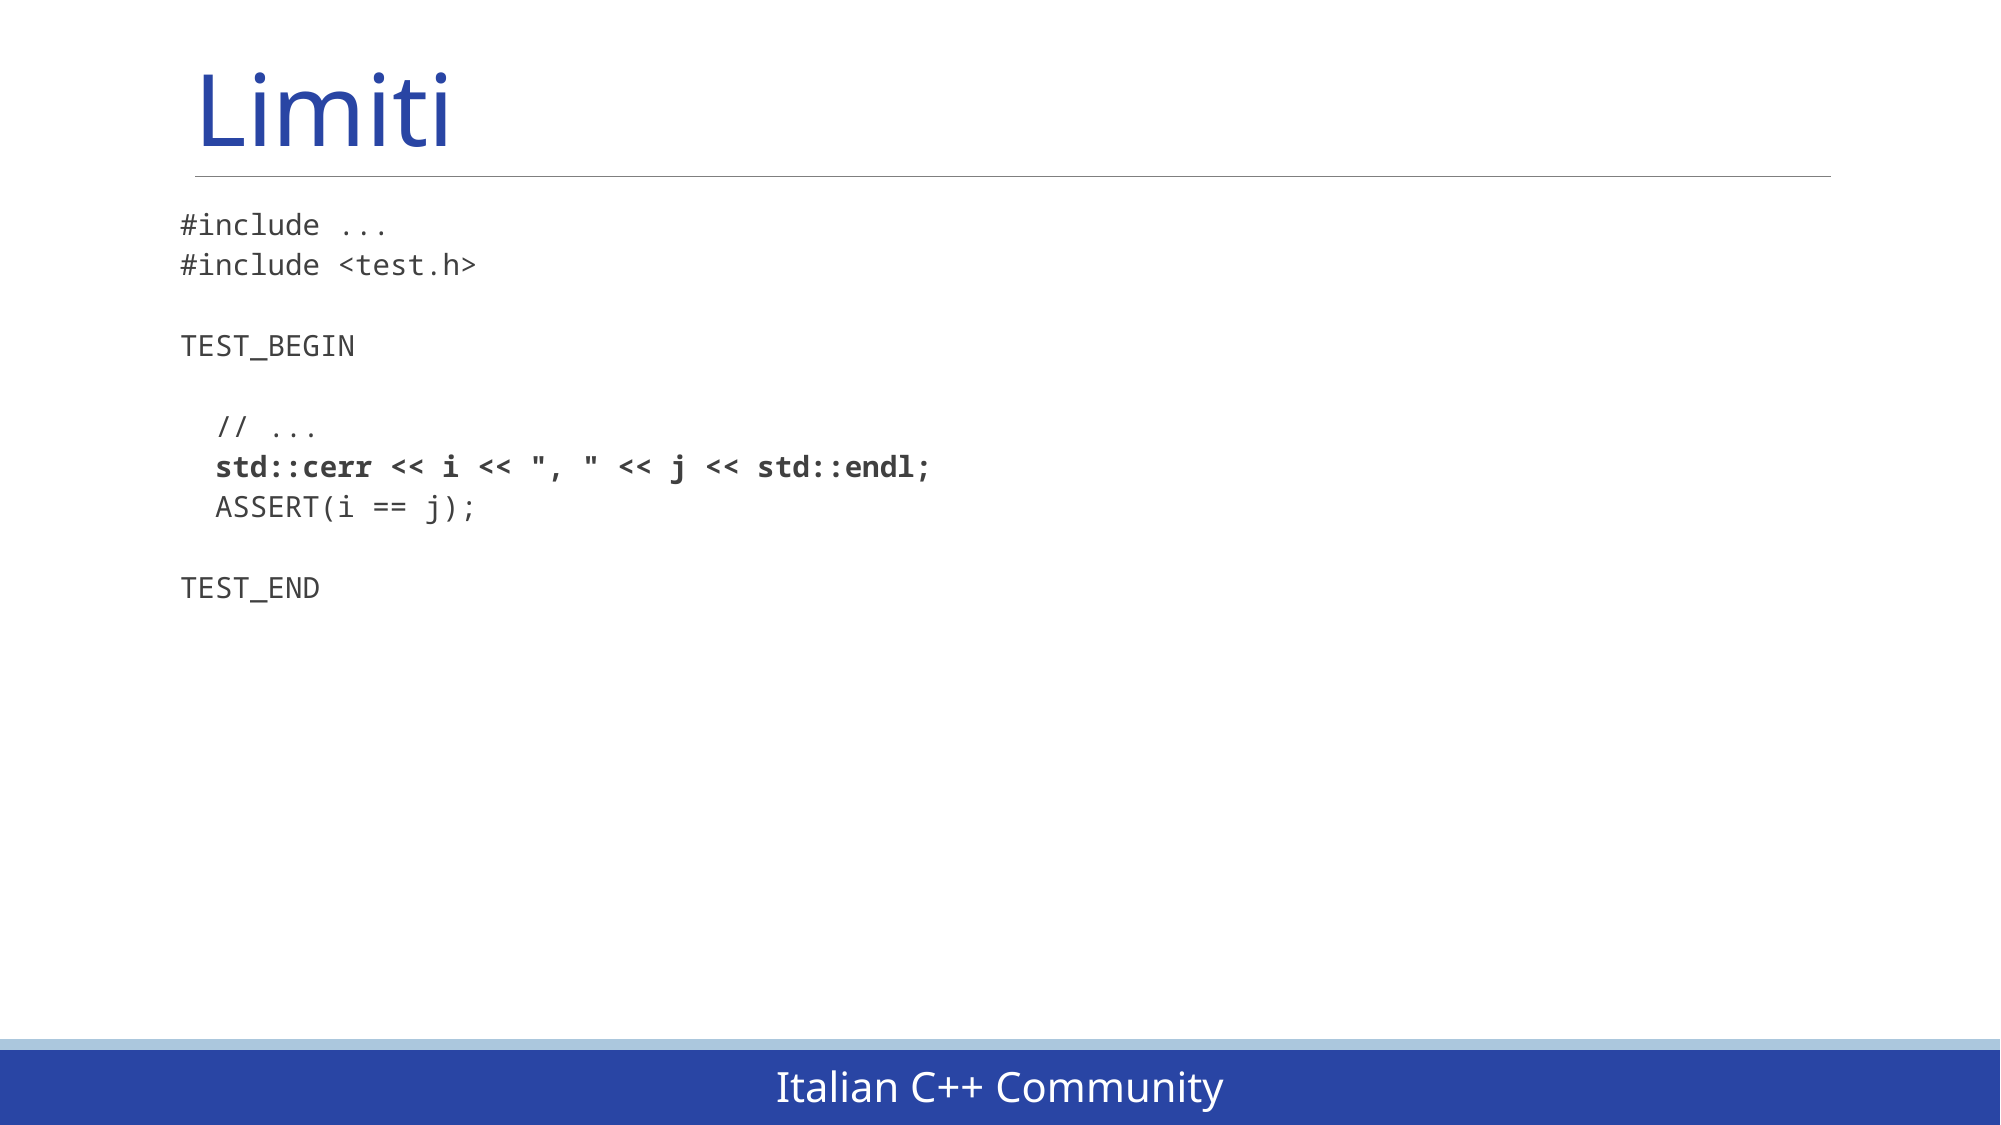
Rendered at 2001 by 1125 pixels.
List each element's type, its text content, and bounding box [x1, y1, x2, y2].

list #include ... #include <test.h> TEST_BEGIN // ... std::cerr << i << ", " << j << std::endl; ASSERT(i == j); TEST_END [179, 202, 1830, 1011]
title Limiti [179, 2, 1830, 175]
